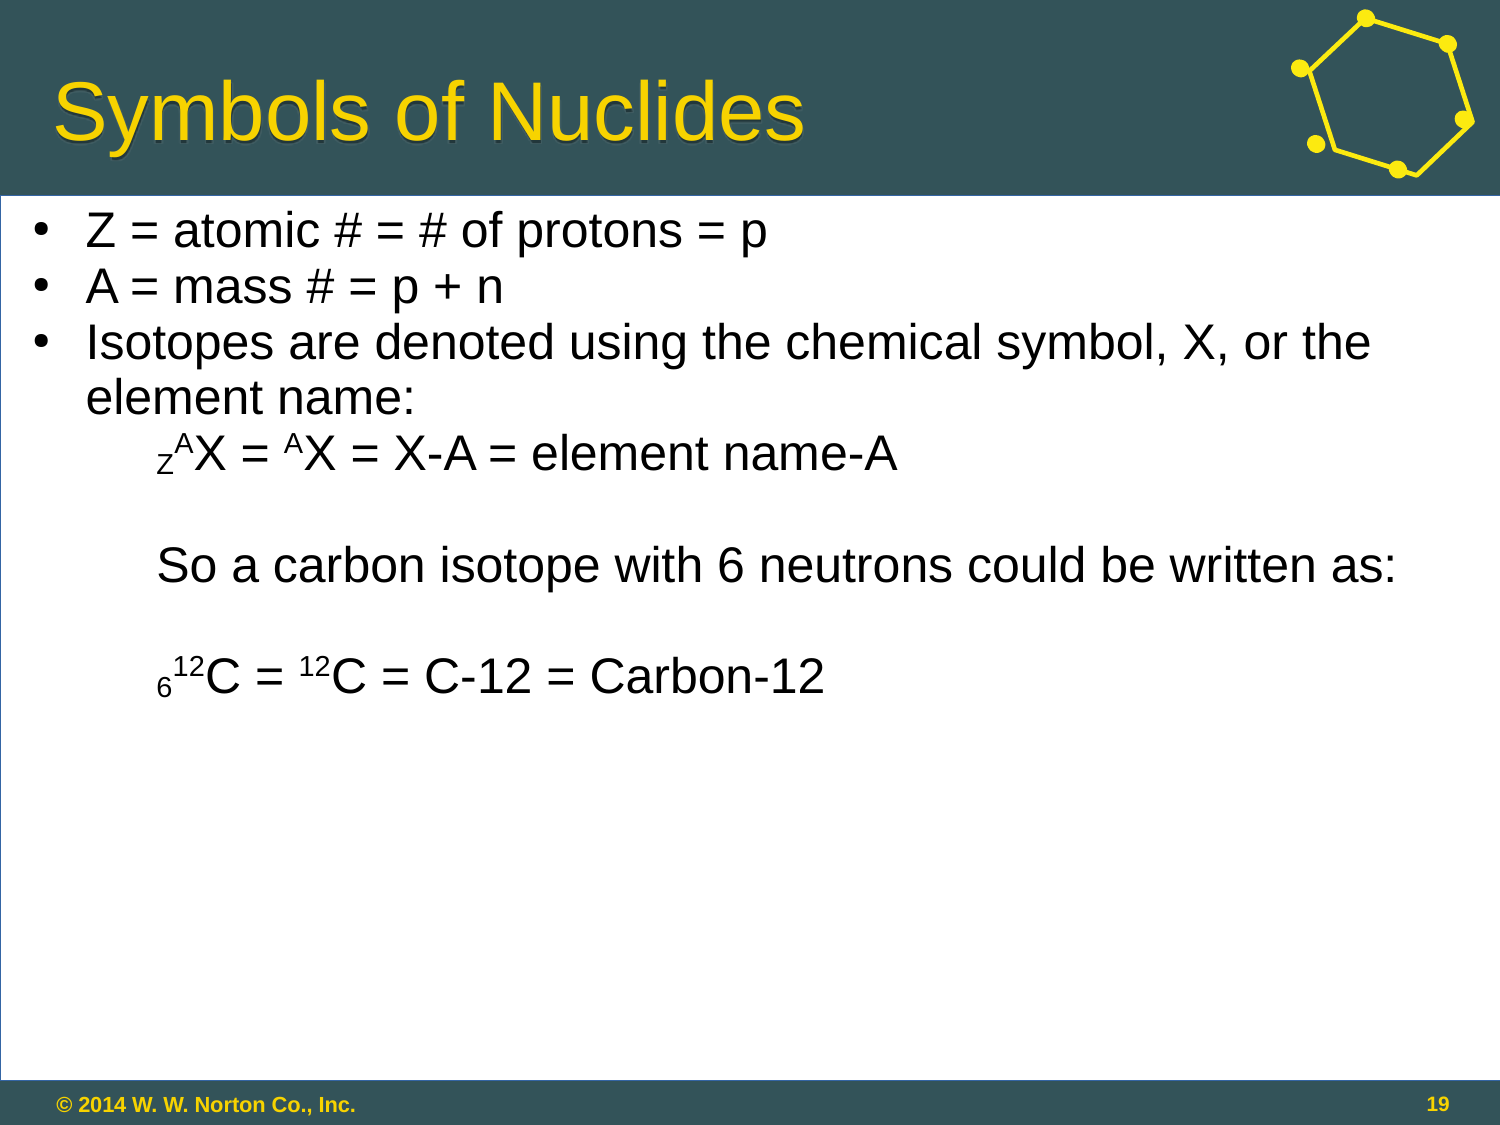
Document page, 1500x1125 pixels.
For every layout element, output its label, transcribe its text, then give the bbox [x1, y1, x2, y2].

text_box Z = atomic # = # of protons = p A = mass # = p + n Isotopes are denoted using the chemical symbol, X, or the element name: ZAX = AX = X-A = element name-A So a carbon isotope with 6 neutrons could be written as: 612C = 12C = C-12 = Carbon-12 [0, 195, 1500, 1081]
slide_number <number> [1411, 1086, 1468, 1119]
title Symbols of Nuclides [37, 19, 1118, 195]
